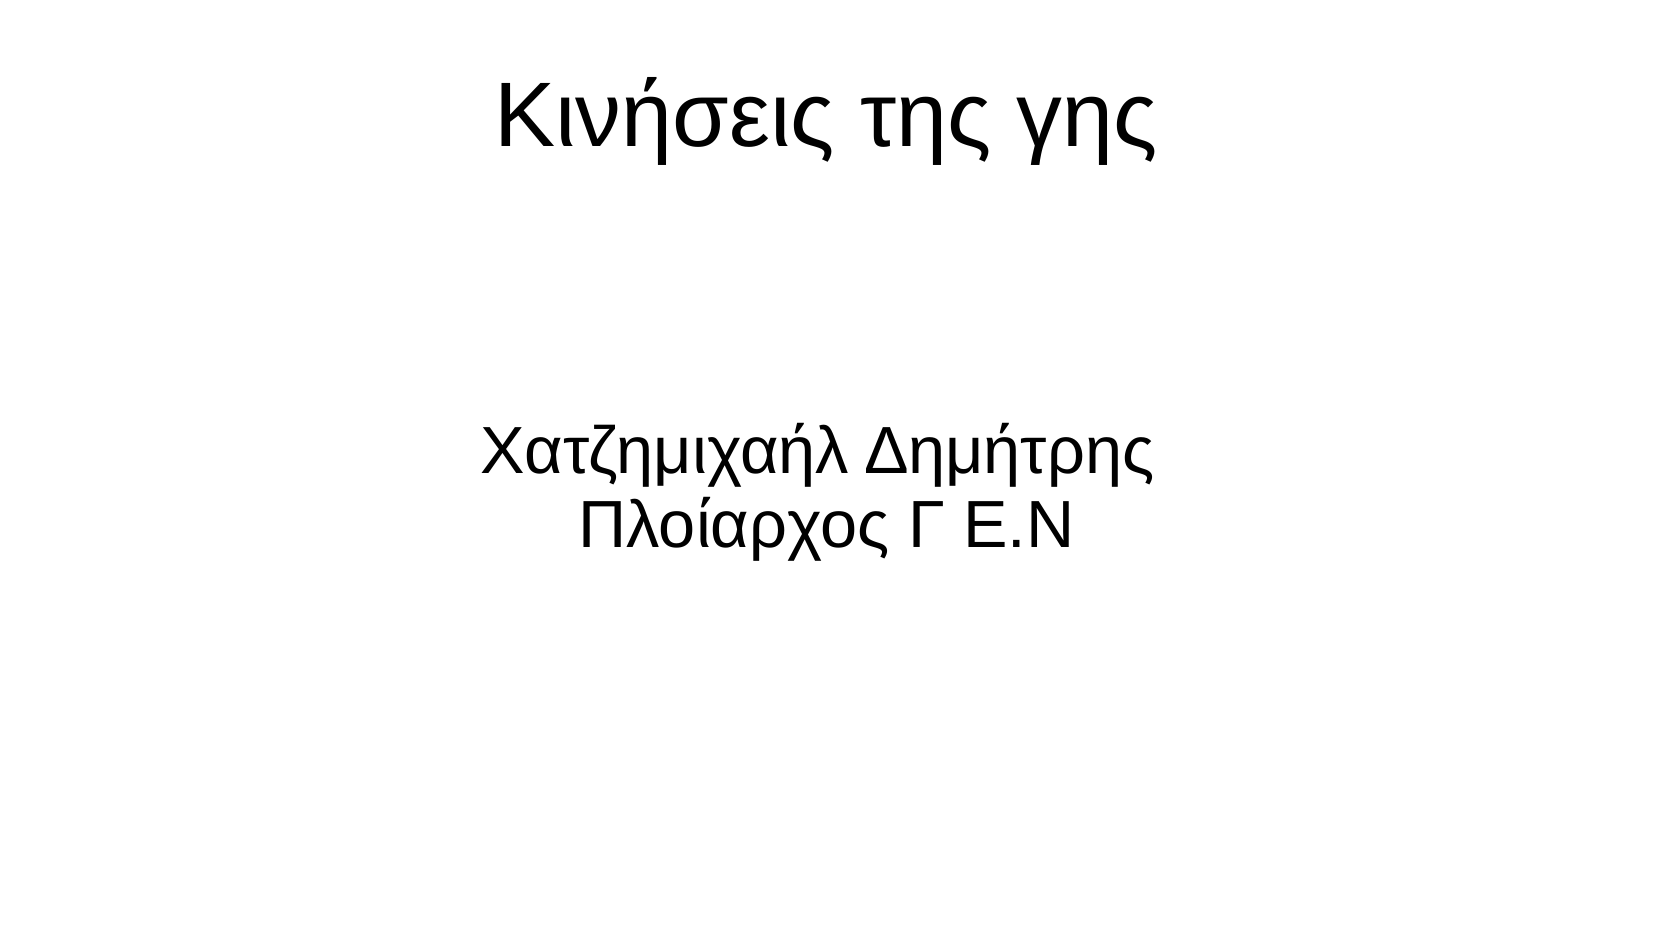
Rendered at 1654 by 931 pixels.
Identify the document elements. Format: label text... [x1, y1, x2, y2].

title Κινήσεις της γης [82, 37, 1571, 193]
subtitle Χατζημιχαήλ Δημήτρης Πλοίαρχος Γ Ε.Ν [82, 217, 1571, 758]
